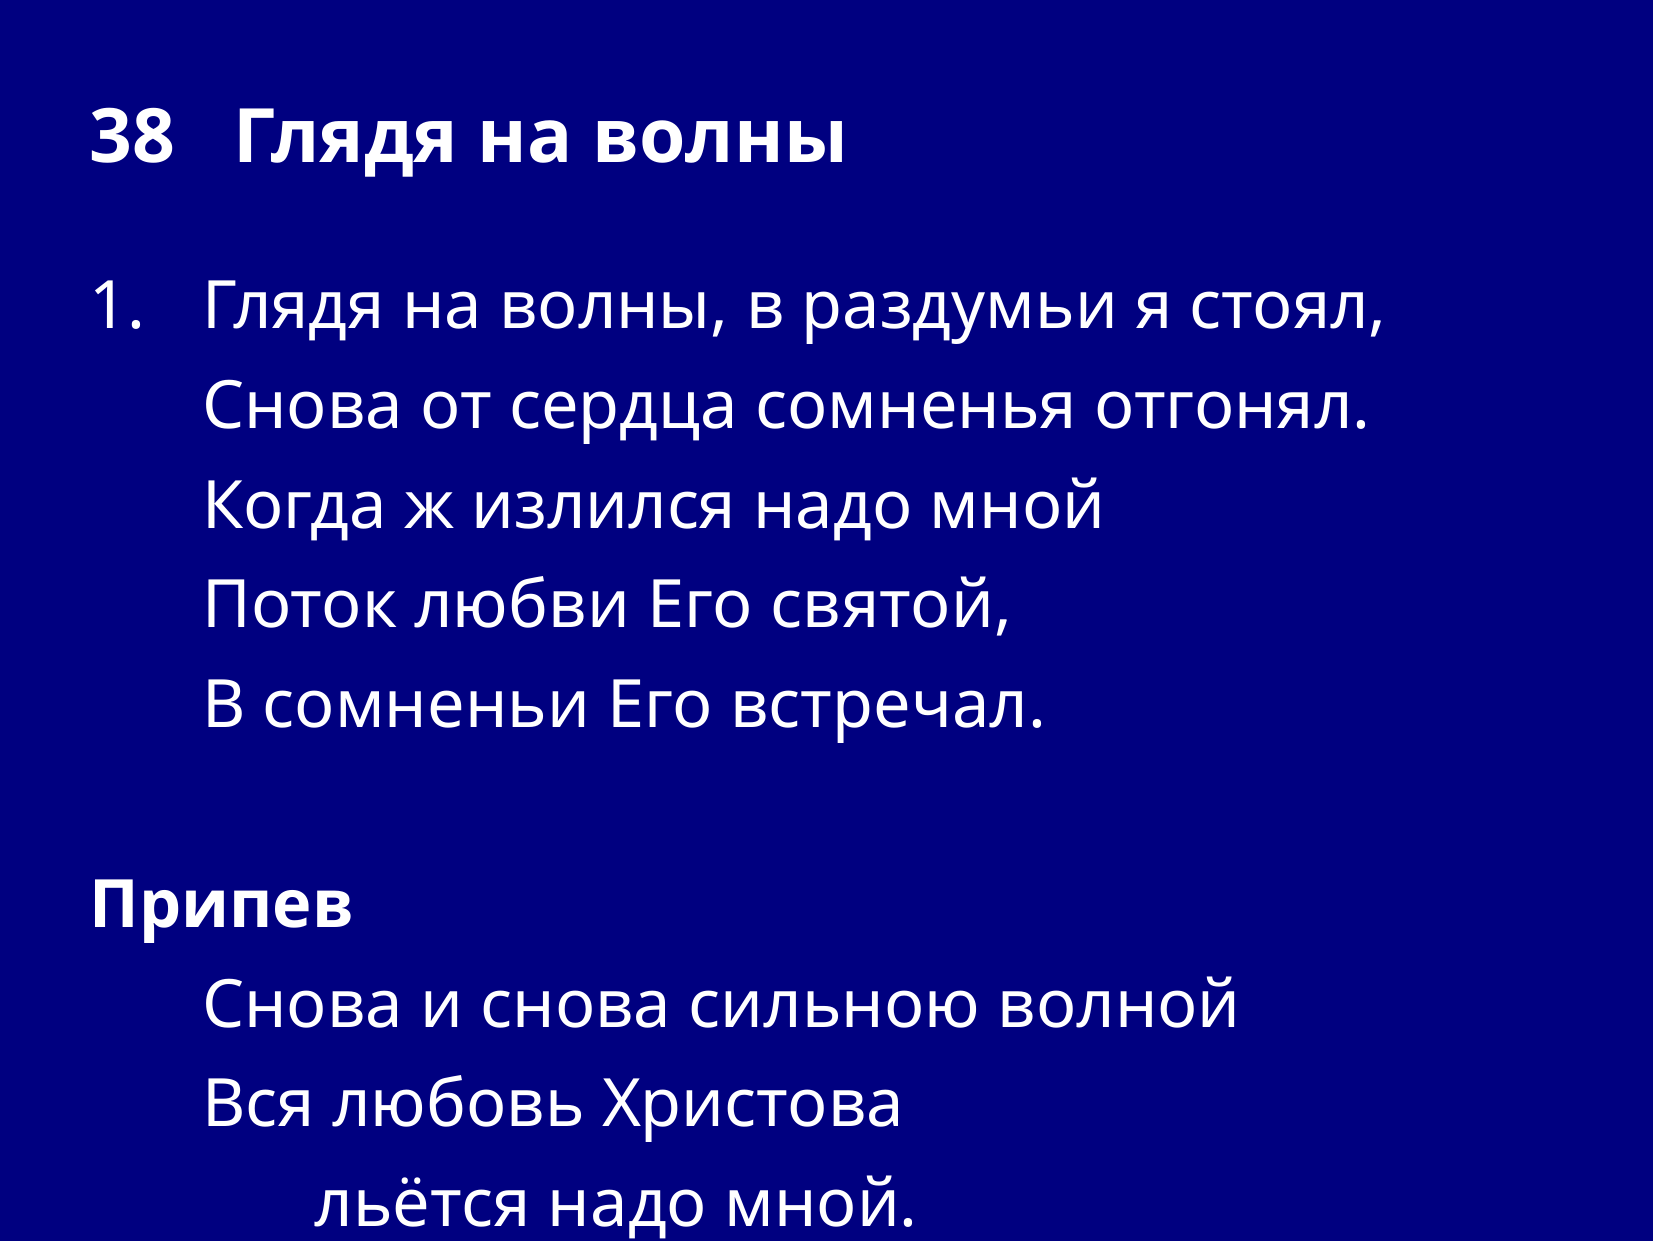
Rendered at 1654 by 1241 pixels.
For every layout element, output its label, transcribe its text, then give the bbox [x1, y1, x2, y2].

text_box 38 Глядя на волны [75, 75, 1576, 188]
text_box 1. Глядя на волны, в раздумьи я стоял, Снова от сердца сомненья отгонял. Когда ж излился надо мной Поток любви Его святой, В сомненьи Его встречал. Припев Снова и снова сильною волной Вся любовь Христова льётся надо мной. [75, 188, 1576, 1163]
